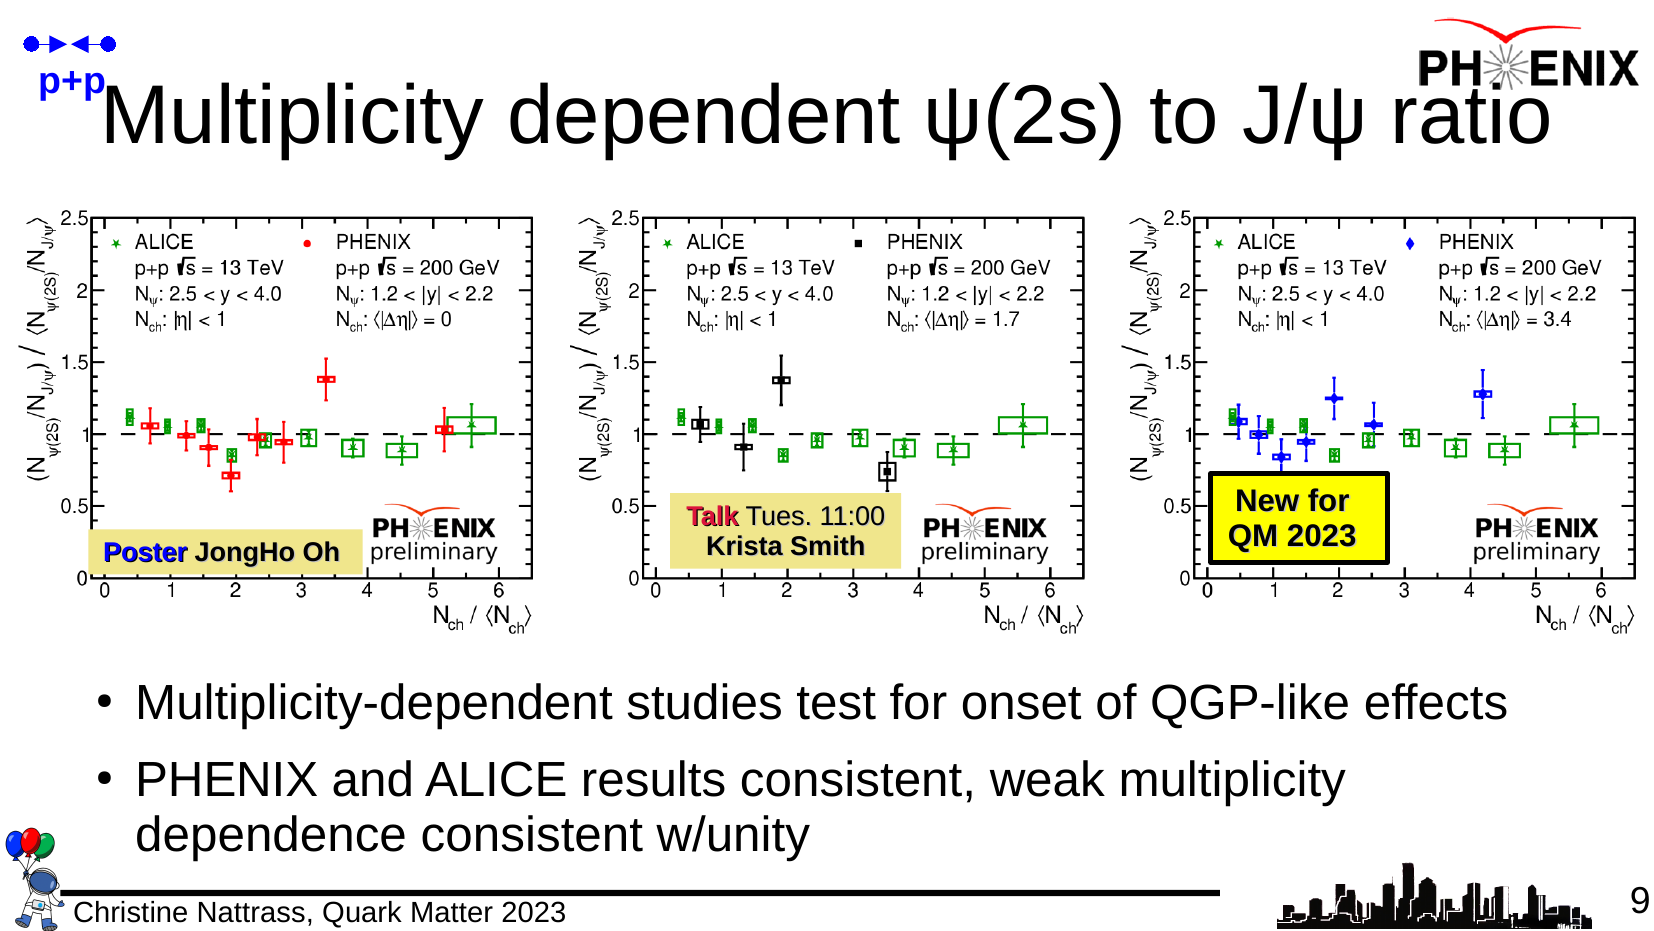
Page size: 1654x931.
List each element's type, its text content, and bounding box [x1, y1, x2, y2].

text_box Talk Tues. 11:00 Krista Smith [670, 493, 902, 569]
text_box Poster JongHo Oh [88, 529, 363, 575]
list Multiplicity-dependent studies test for onset of QGP-like effects PHENIX and ALICE results consistent, weak multiplicity dependence consistent w/unity [82, 675, 1571, 863]
text_box [23, 36, 39, 52]
title Multiplicity dependent ψ(2s) to J/ψ ratio [82, 37, 1571, 193]
picture [2, 200, 1654, 638]
picture [1277, 862, 1592, 929]
picture [0, 824, 79, 931]
picture [1419, 17, 1654, 131]
text_box New for QM 2023 [1210, 473, 1388, 563]
text_box [100, 36, 116, 52]
text_box p+p [23, 52, 122, 110]
